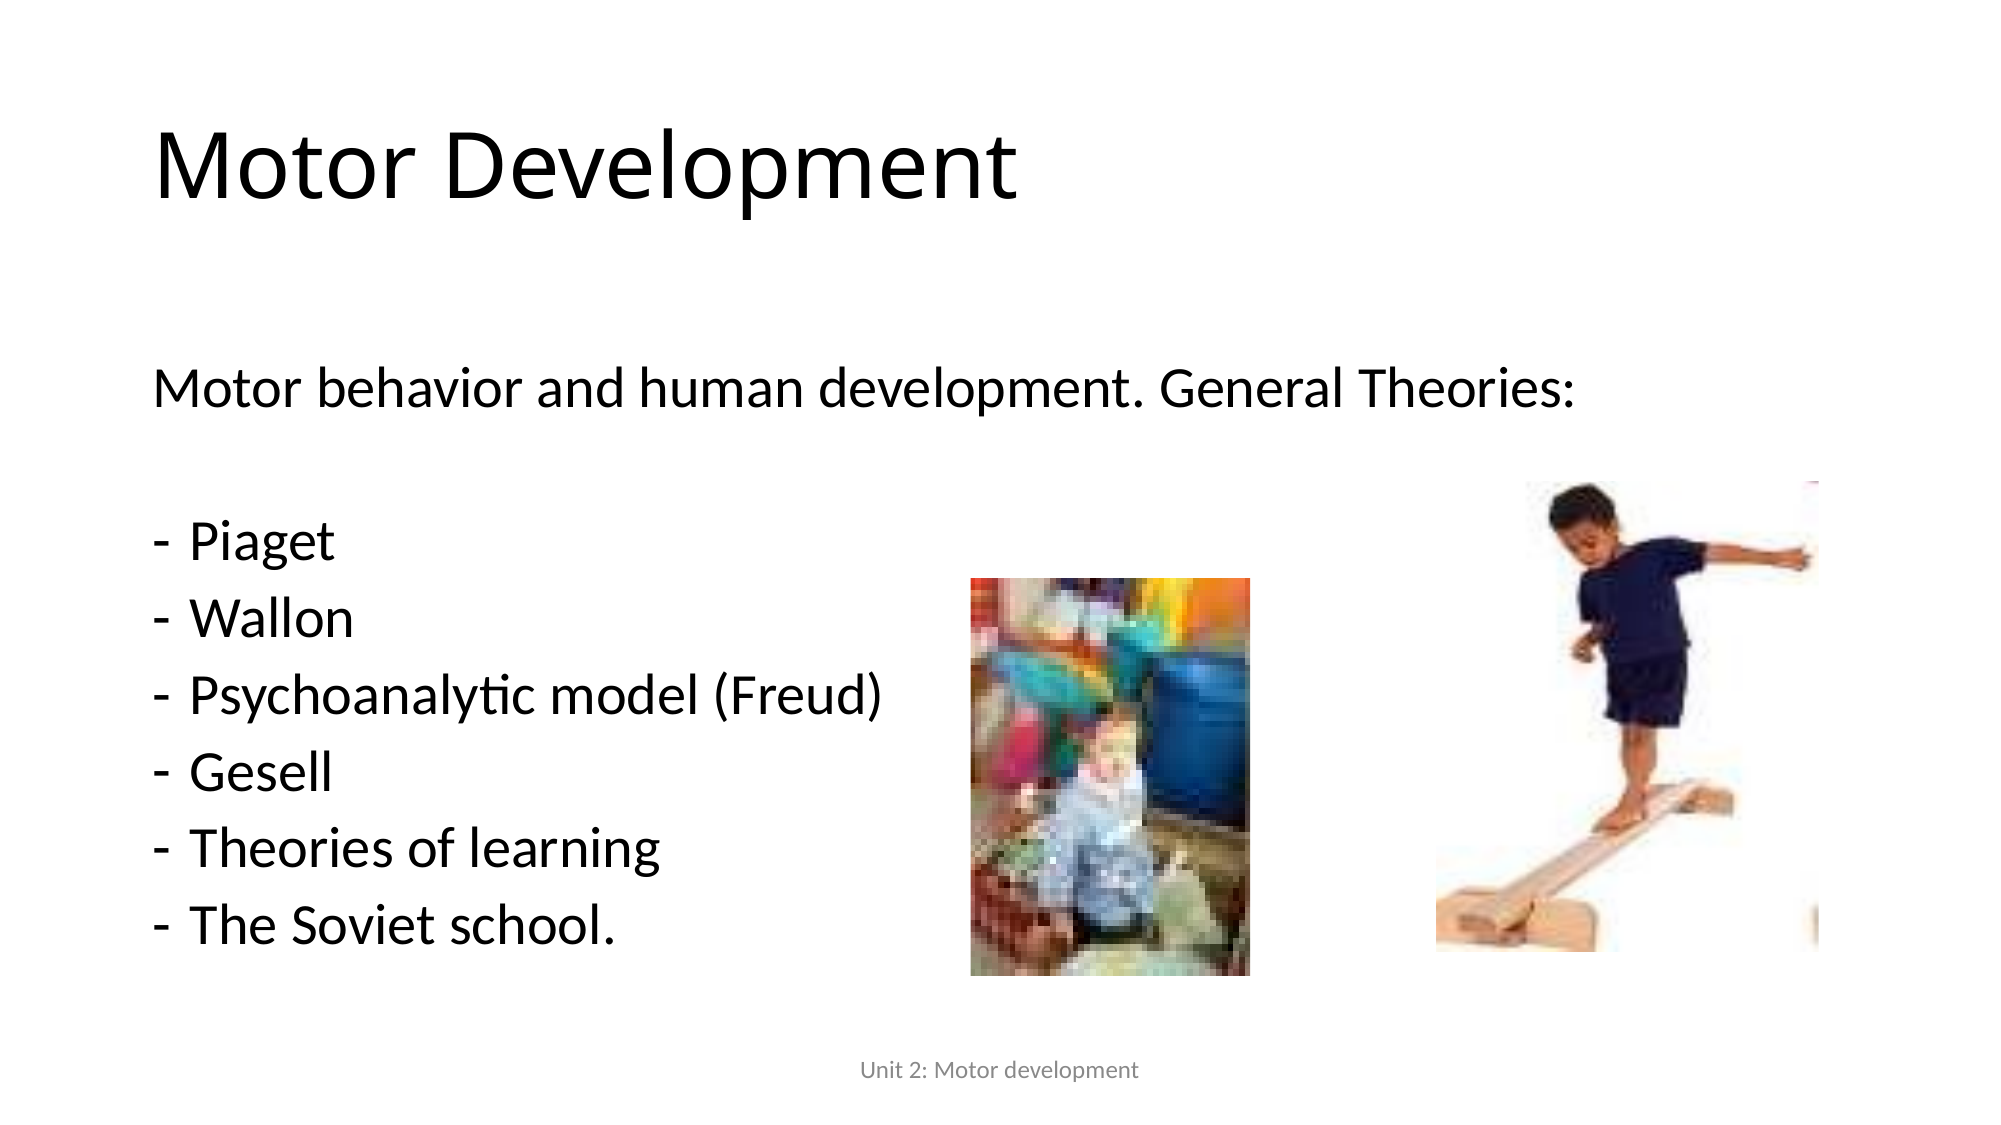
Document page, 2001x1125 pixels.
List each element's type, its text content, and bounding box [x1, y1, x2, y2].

text_box [971, 578, 1250, 976]
list Motor behavior and human development. General Theories: Piaget Wallon Psychoanalytic model (Freud) Gesell Theories of learning The Soviet school. [137, 299, 1863, 1014]
text_box Unit 2: Motor development [662, 1042, 1338, 1103]
text_box [1436, 481, 1819, 951]
title Motor Development [137, 59, 1863, 278]
